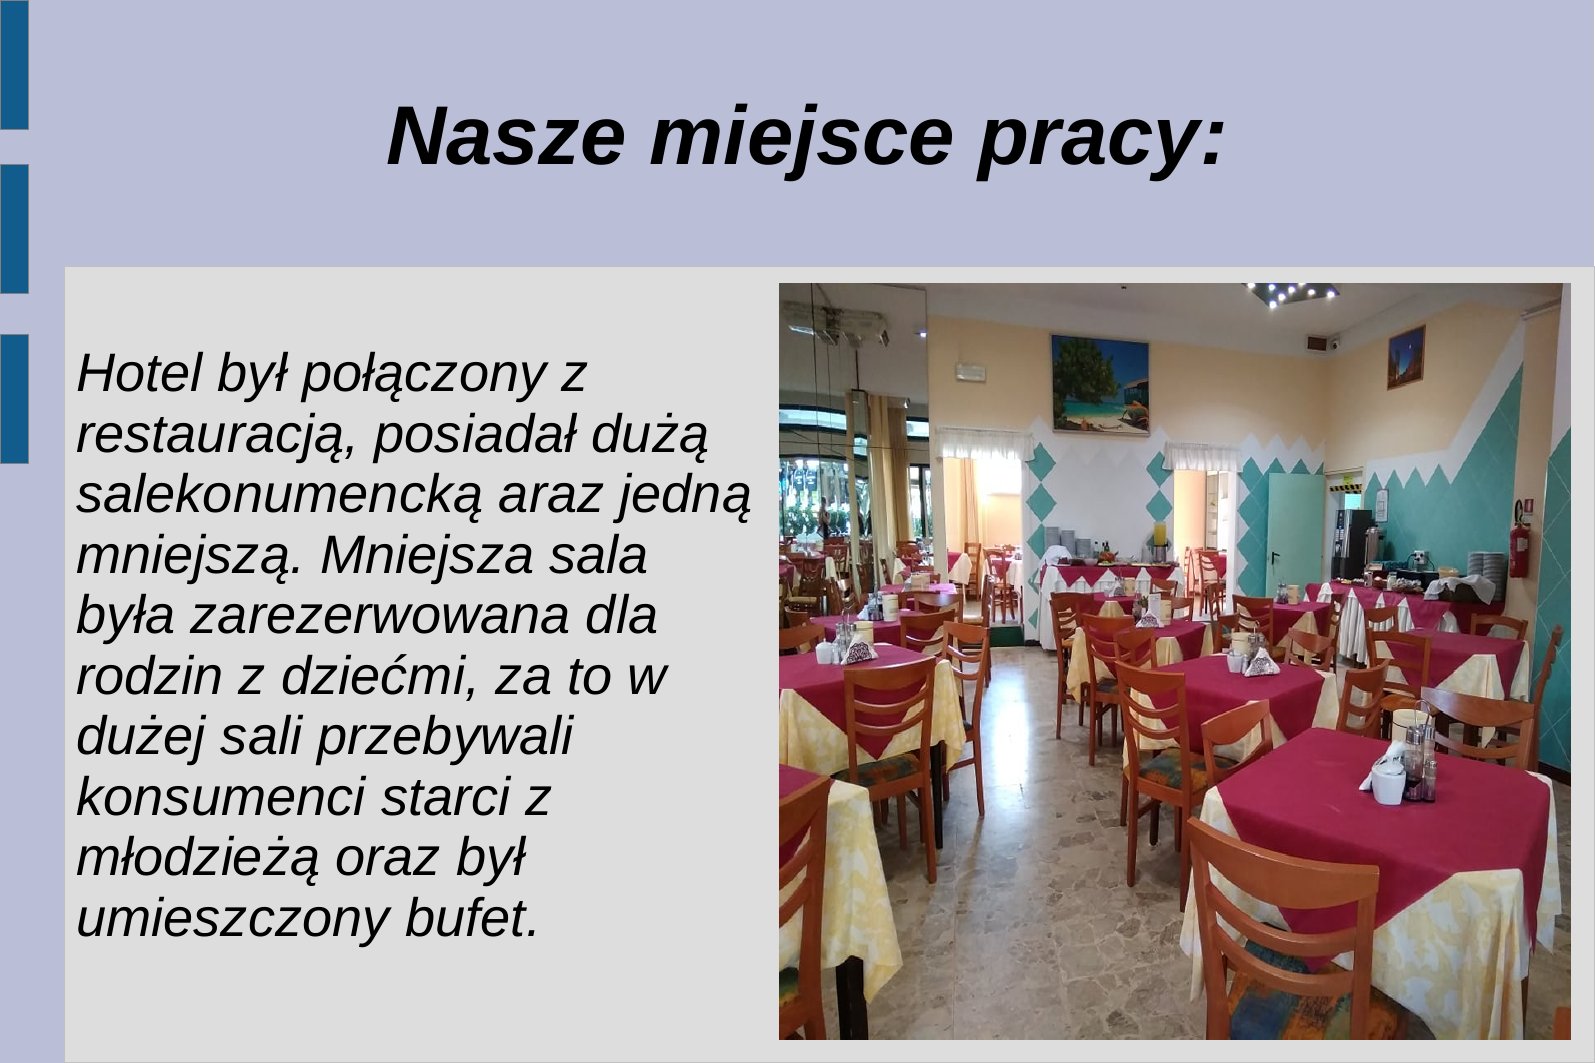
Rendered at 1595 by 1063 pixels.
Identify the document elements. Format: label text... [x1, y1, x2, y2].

list [47, 295, 779, 851]
title Nasze miejsce pracy: [126, 46, 1489, 225]
picture [779, 283, 1571, 1040]
text_box Hotel był połączony z restauracją, posiadał dużą salekonumencką araz jedną mniejszą. Mniejsza sala była zarezerwowana dla rodzin z dziećmi, za to w dużej sali przebywali konsumenci starci z młodzieżą oraz był umieszczony bufet. [5, 342, 756, 1004]
